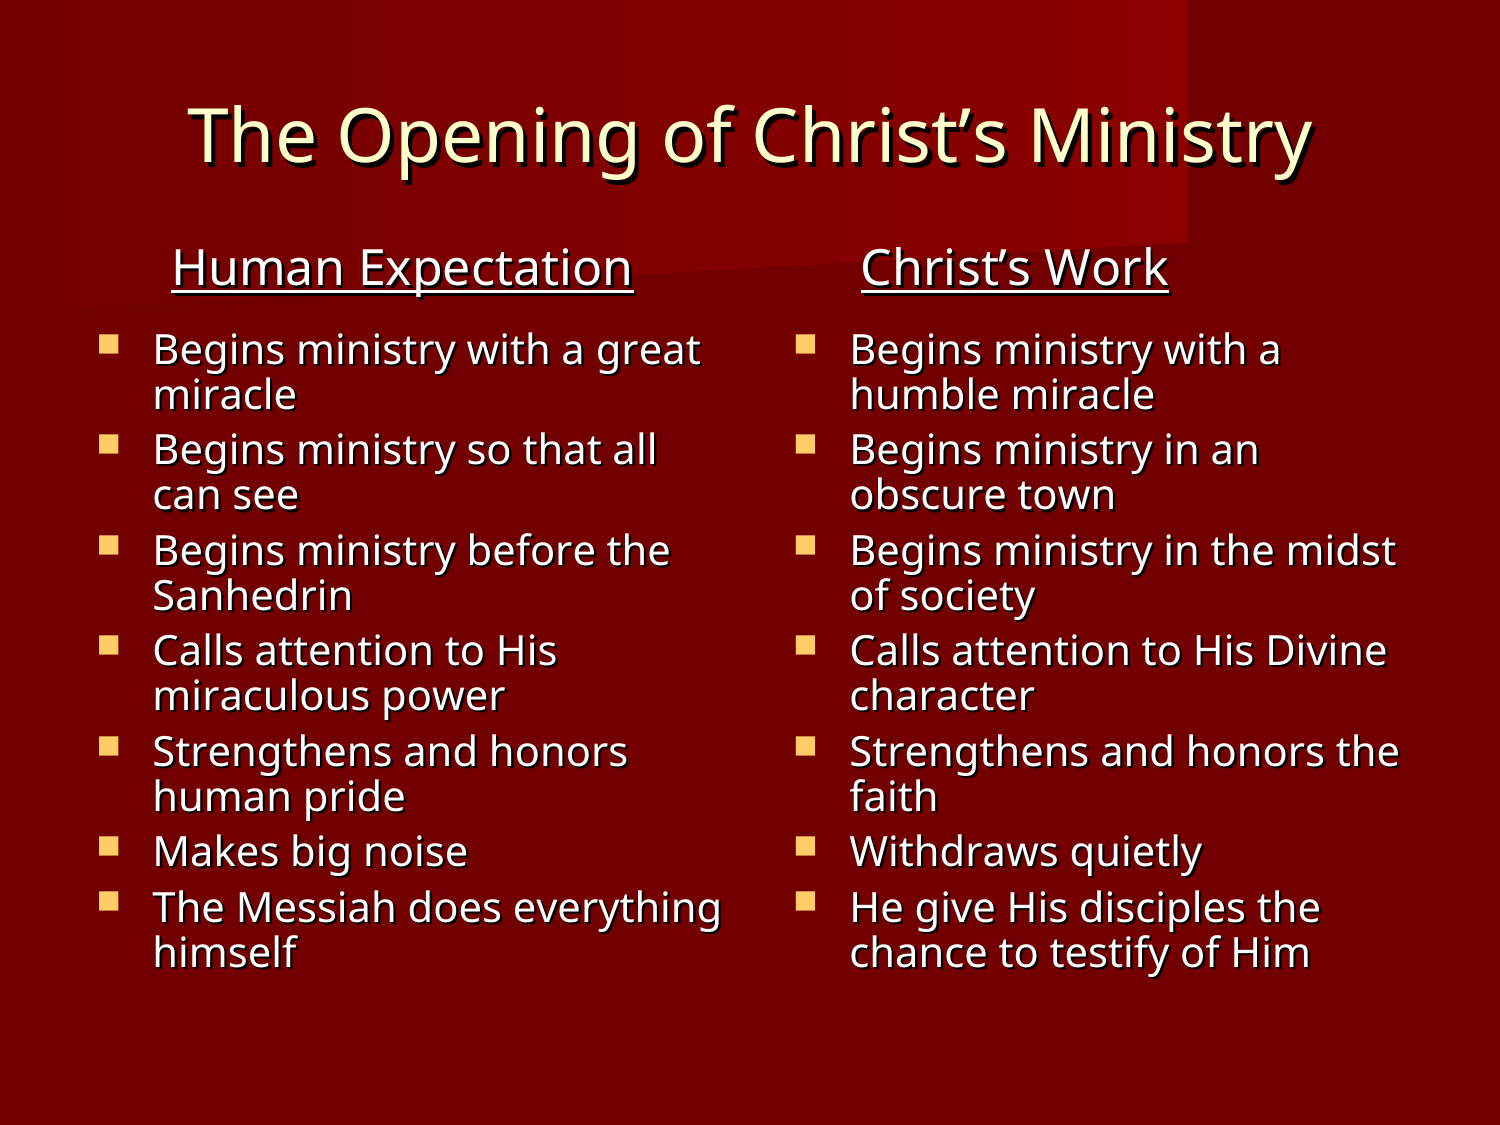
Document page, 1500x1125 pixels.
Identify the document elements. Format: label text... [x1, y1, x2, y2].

text_box Human Expectation [123, 228, 683, 304]
list Begins ministry with a humble miracle Begins ministry in an obscure town Begins ministry in the midst of society Calls attention to His Divine character Strengthens and honors the faith Withdraws quietly He give His disciples the chance to testify of Him [778, 320, 1441, 994]
title The Opening of Christ’s Ministry [75, 39, 1426, 227]
list Begins ministry with a great miracle Begins ministry so that all can see Begins ministry before the Sanhedrin Calls attention to His miraculous power Strengthens and honors human pride Makes big noise The Messiah does everything himself [81, 320, 744, 994]
text_box Christ’s Work [772, 228, 1258, 304]
